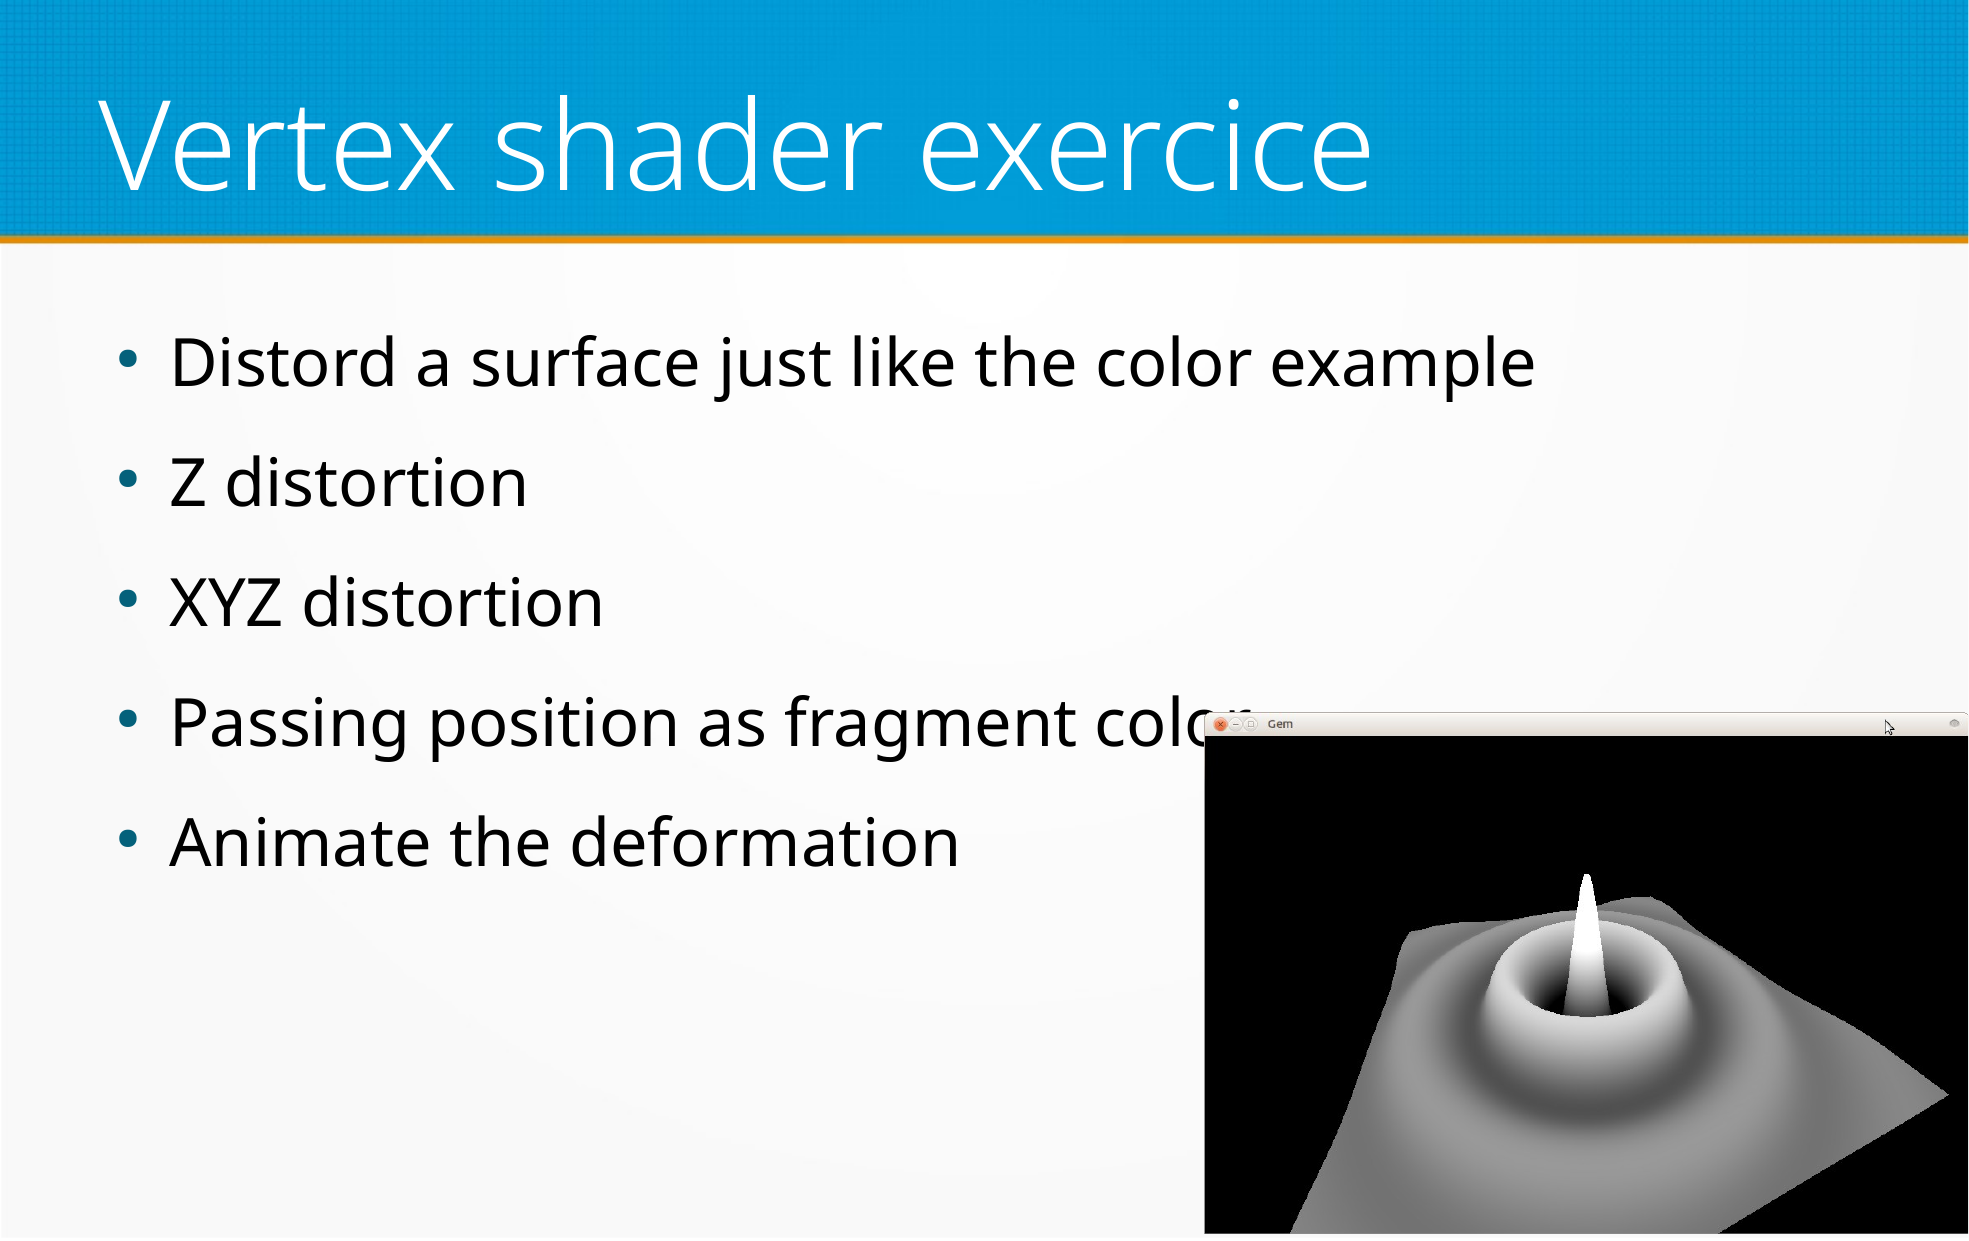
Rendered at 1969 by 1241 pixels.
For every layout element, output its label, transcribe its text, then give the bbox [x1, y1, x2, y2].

picture [0, 233, 1969, 1241]
list Distord a surface just like the color example Z distortion XYZ distortion Passing position as fragment color Animate the deformation [98, 315, 1861, 1081]
title Vertex shader exercice [98, 19, 1870, 227]
